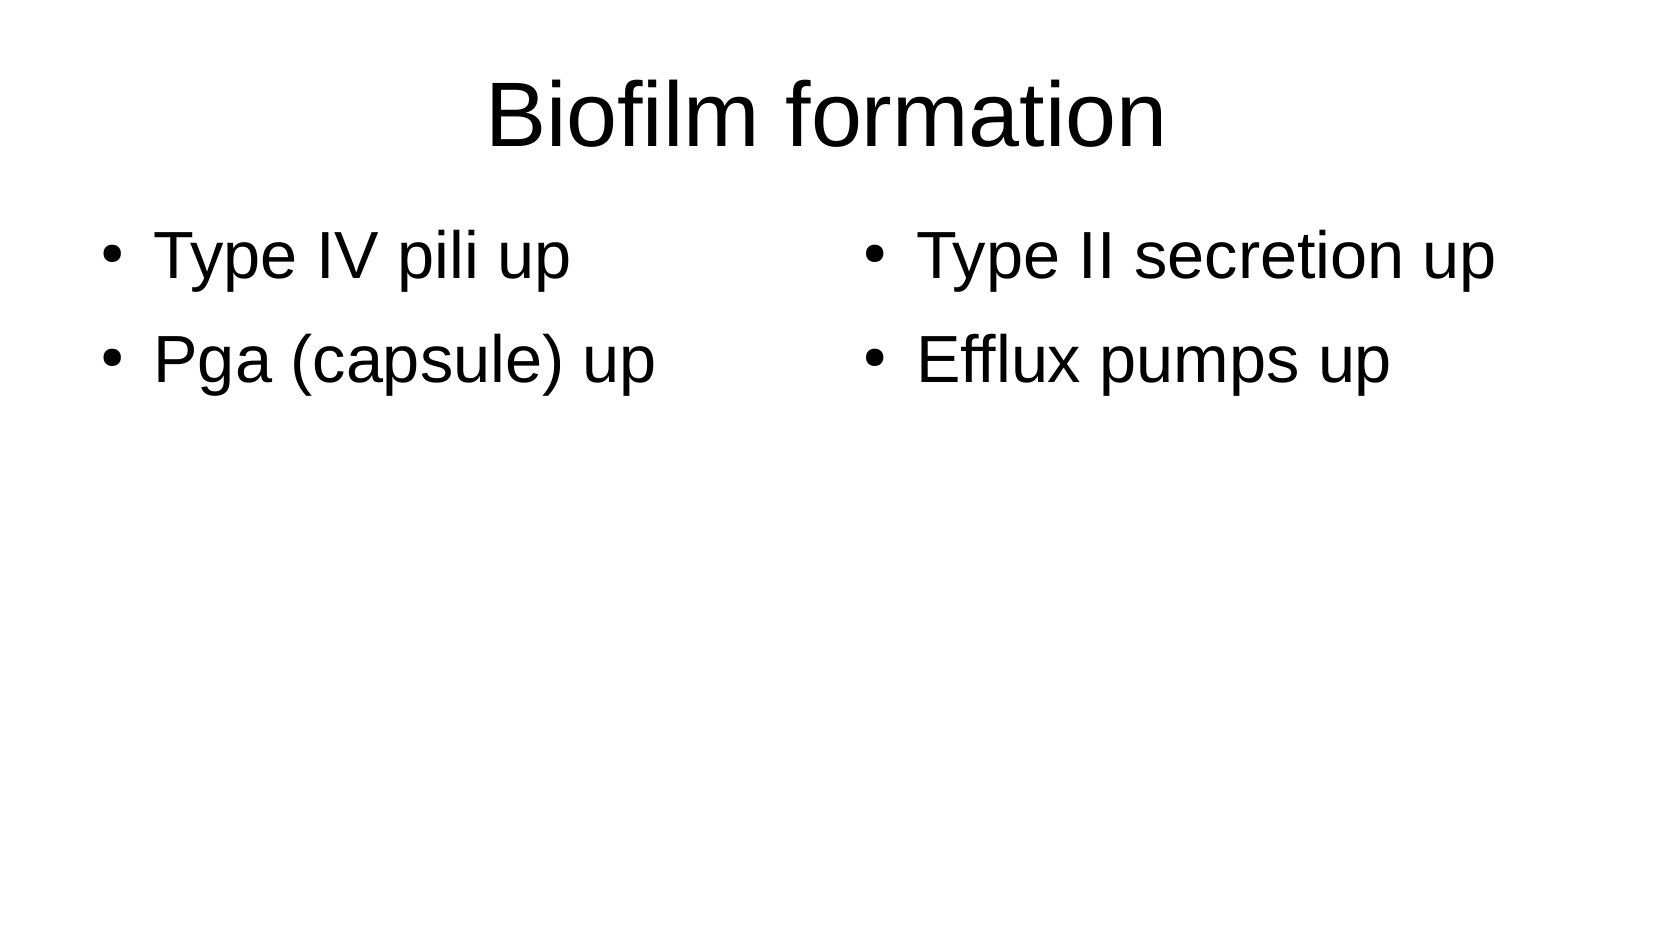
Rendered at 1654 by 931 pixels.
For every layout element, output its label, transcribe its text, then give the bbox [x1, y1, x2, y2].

list Type IV pili up Pga (capsule) up [82, 217, 809, 758]
title Biofilm formation [82, 37, 1571, 193]
list Type II secretion up Efflux pumps up [845, 217, 1572, 758]
